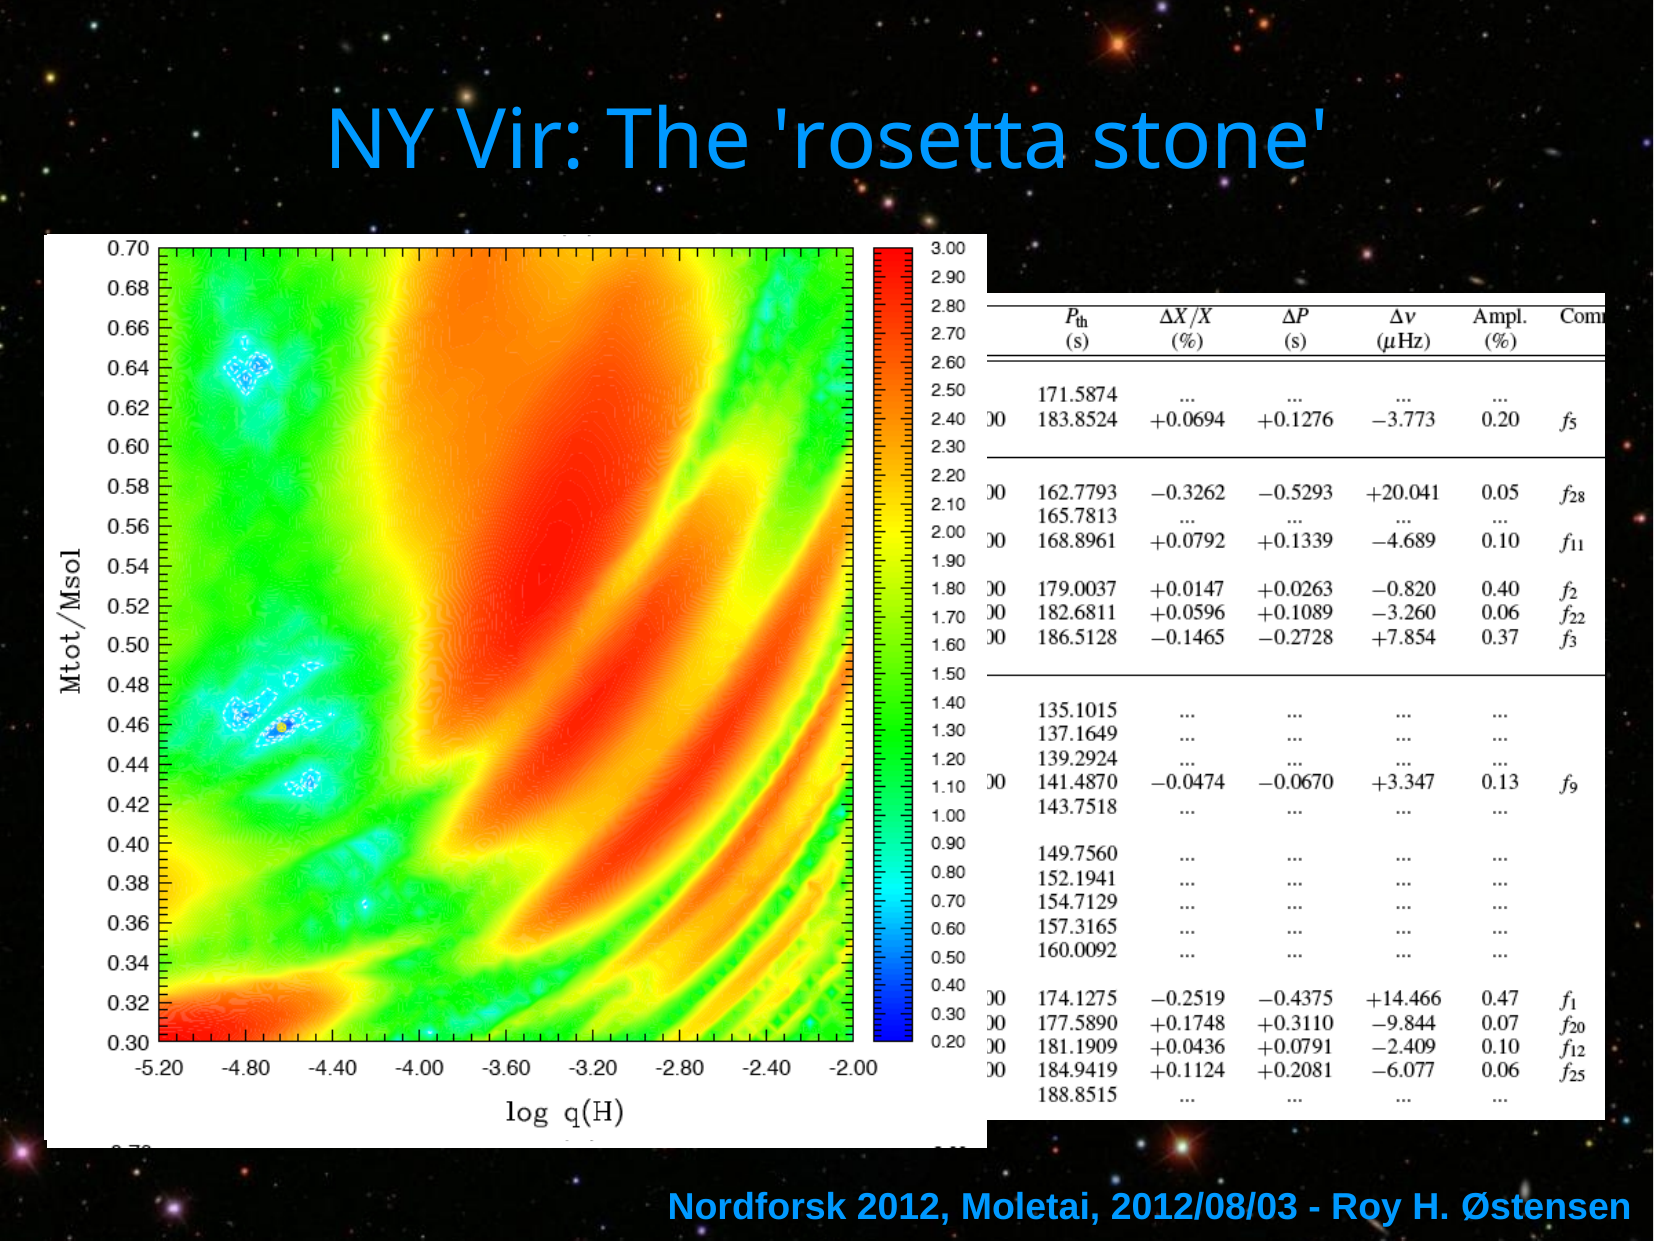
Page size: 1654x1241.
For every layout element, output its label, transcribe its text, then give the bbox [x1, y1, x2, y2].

title NY Vir: The 'rosetta stone' [121, 39, 1534, 233]
picture [0, 0, 1654, 1241]
